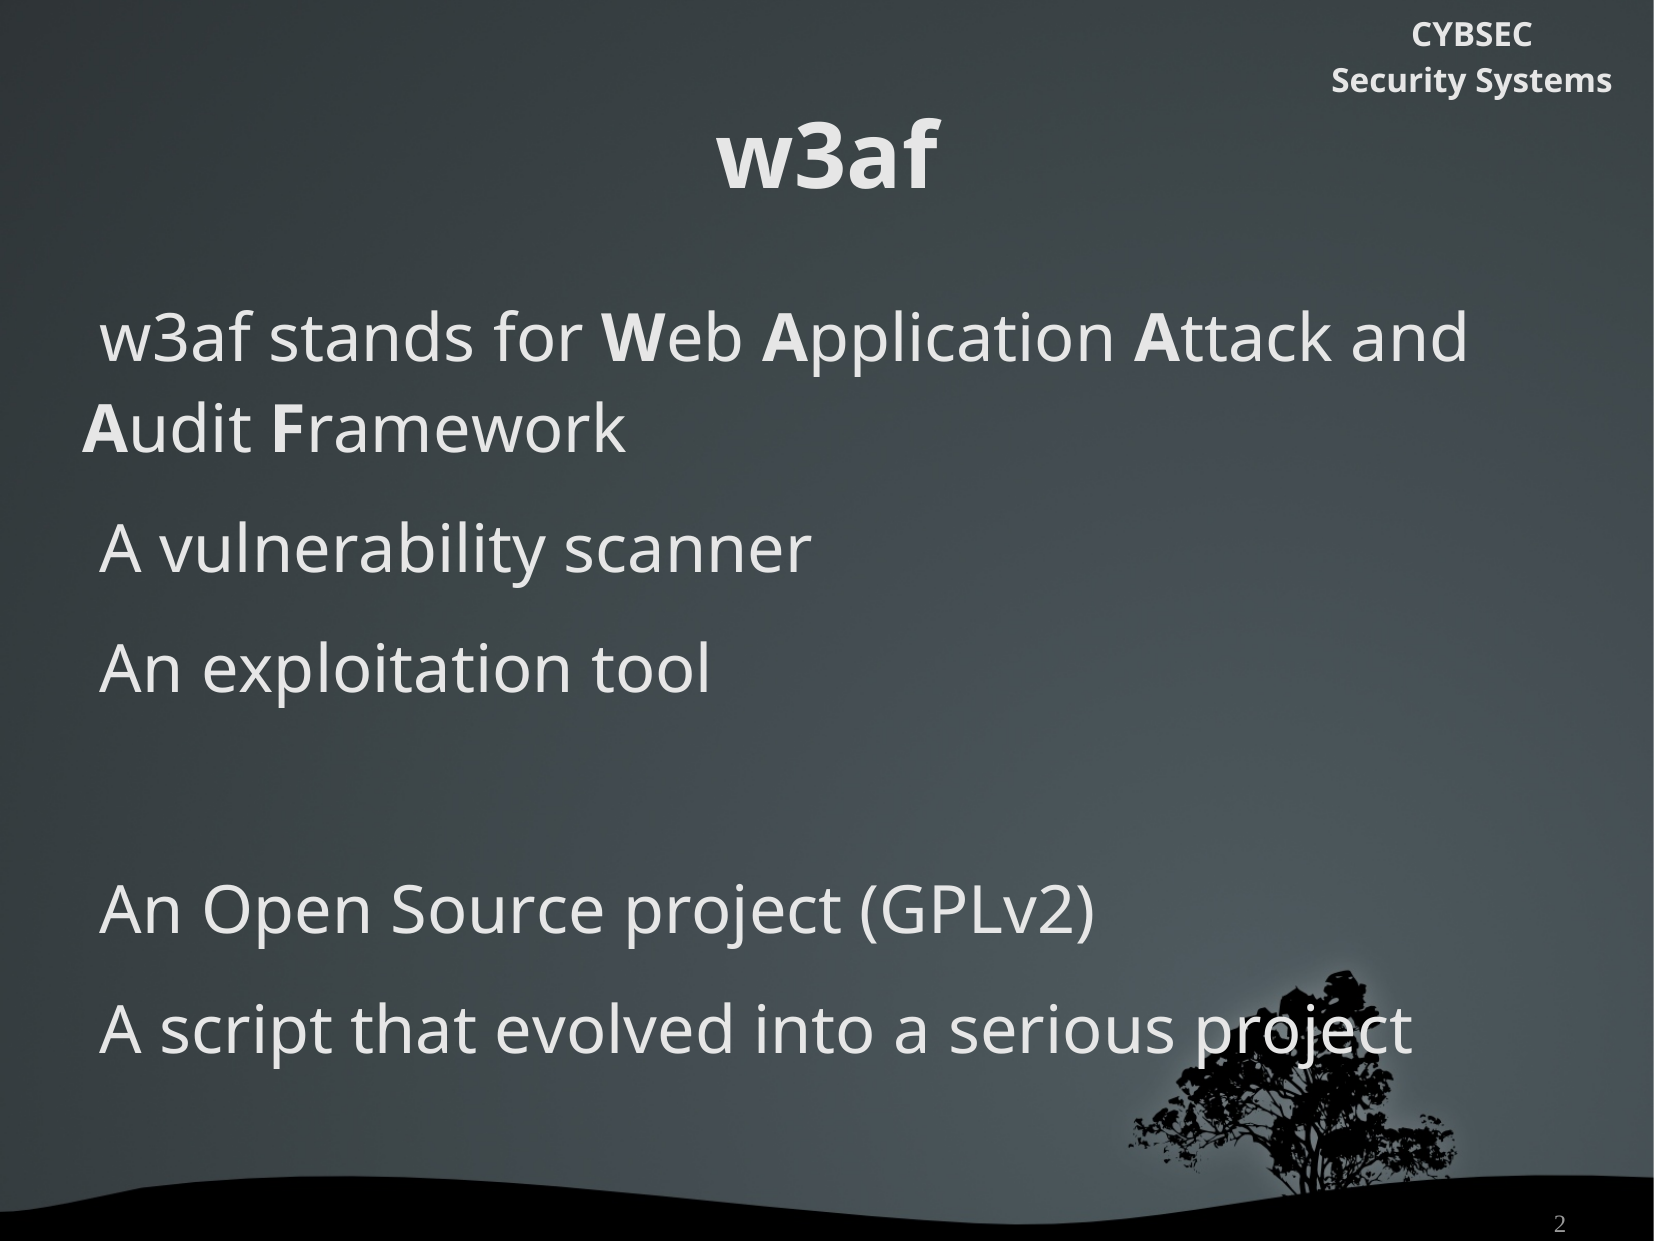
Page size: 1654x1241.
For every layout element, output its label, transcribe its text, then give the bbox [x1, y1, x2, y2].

title CYBSEC Security Systems [1290, 0, 1654, 113]
title w3af [82, 49, 1571, 257]
list w3af stands for Web Application Attack and Audit Framework A vulnerability scanner An exploitation tool An Open Source project (GPLv2) A script that evolved into a serious project [82, 290, 1571, 1109]
picture [0, 0, 1654, 1241]
